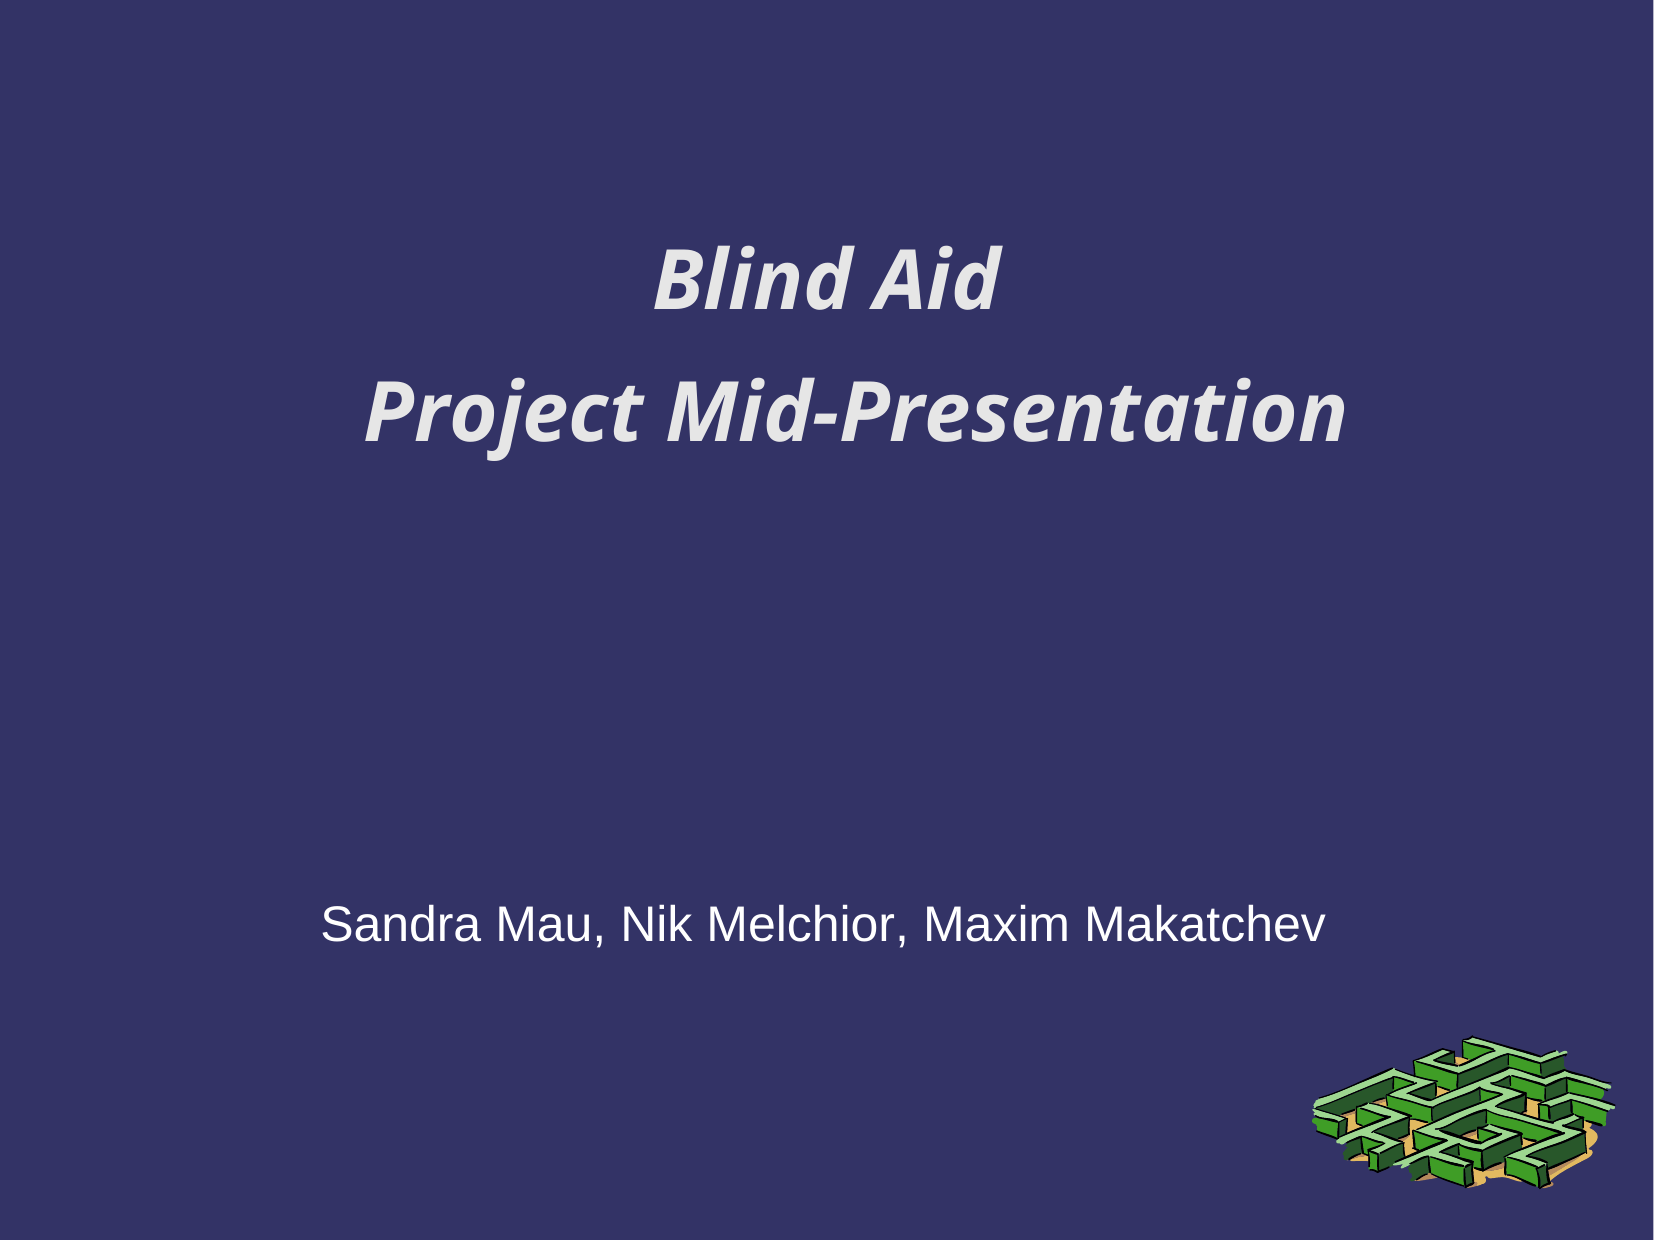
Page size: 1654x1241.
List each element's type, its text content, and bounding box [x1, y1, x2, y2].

title Blind Aid Project Mid-Presentation [120, 208, 1534, 460]
text_box Sandra Mau, Nik Melchior, Maxim Makatchev [320, 900, 1327, 952]
